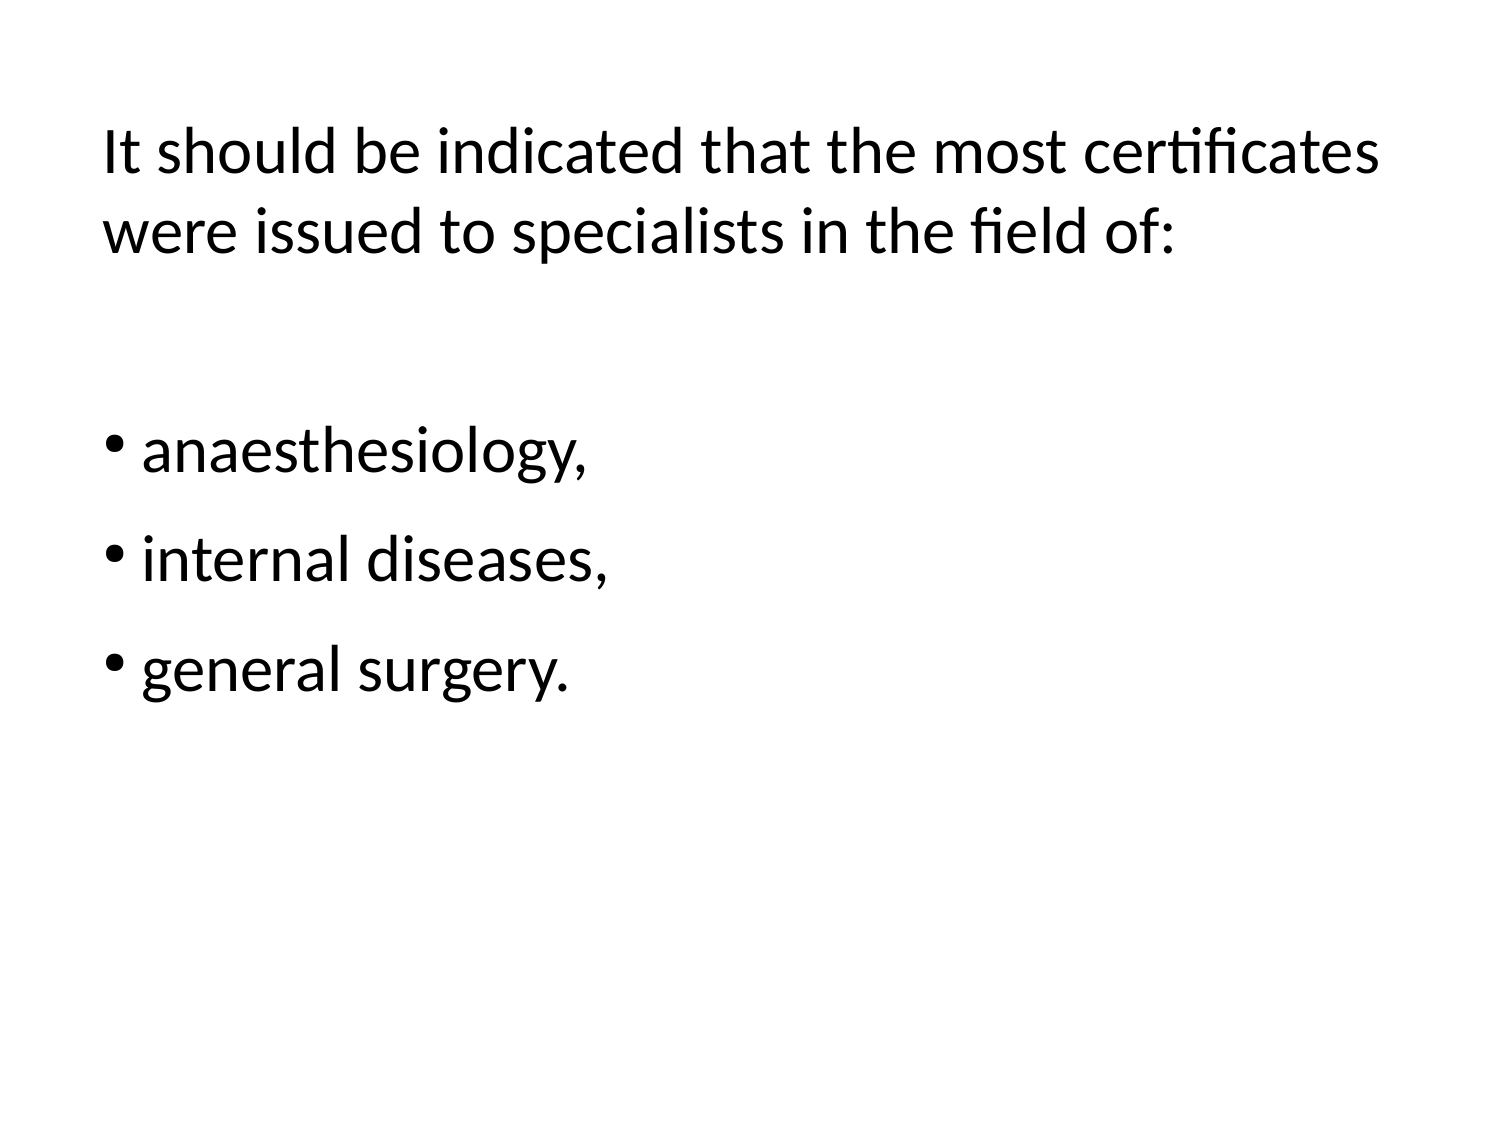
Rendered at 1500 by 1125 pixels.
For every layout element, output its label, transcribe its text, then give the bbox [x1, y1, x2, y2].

list It should be indicated that the most certificates were issued to specialists in the field of: anaesthesiology, internal diseases, general surgery. [102, 106, 1453, 993]
